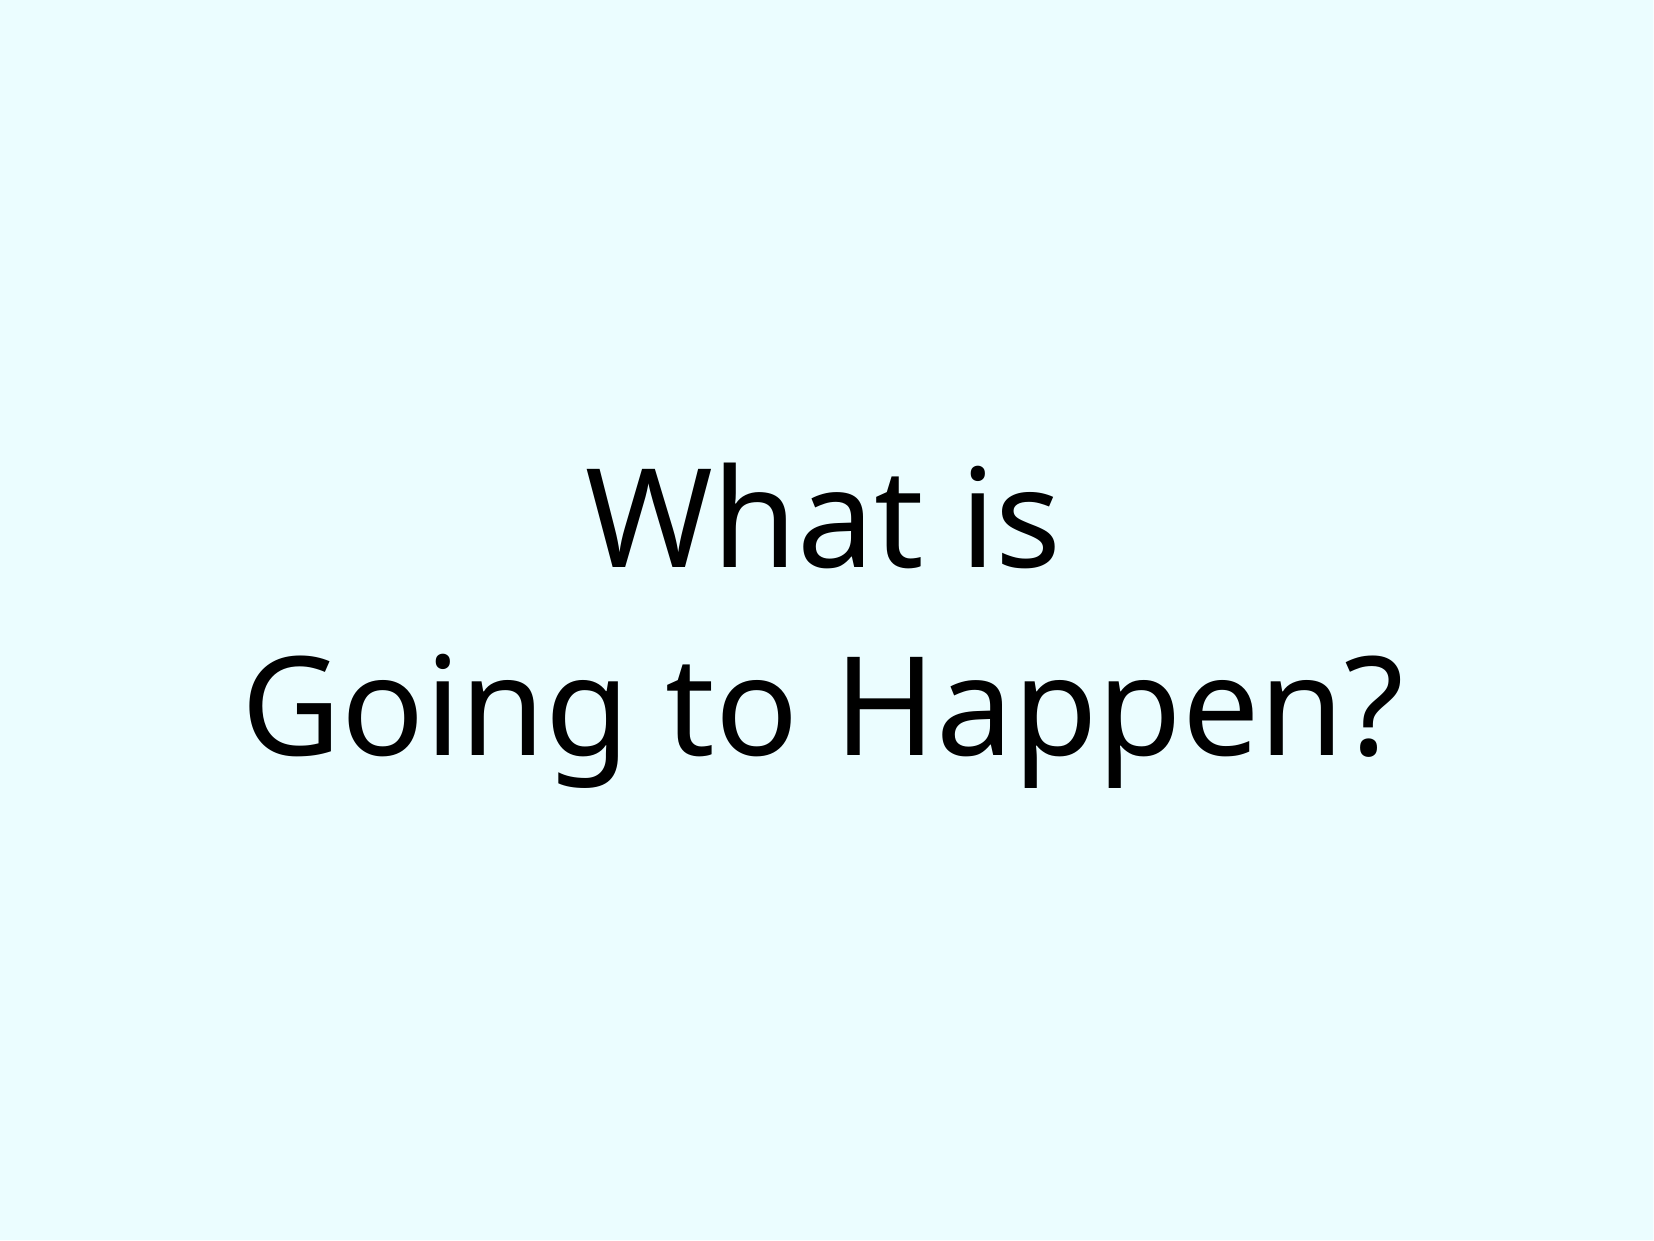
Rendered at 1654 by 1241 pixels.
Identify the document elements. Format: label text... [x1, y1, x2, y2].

text_box What is Going to Happen? [79, 0, 1568, 1229]
